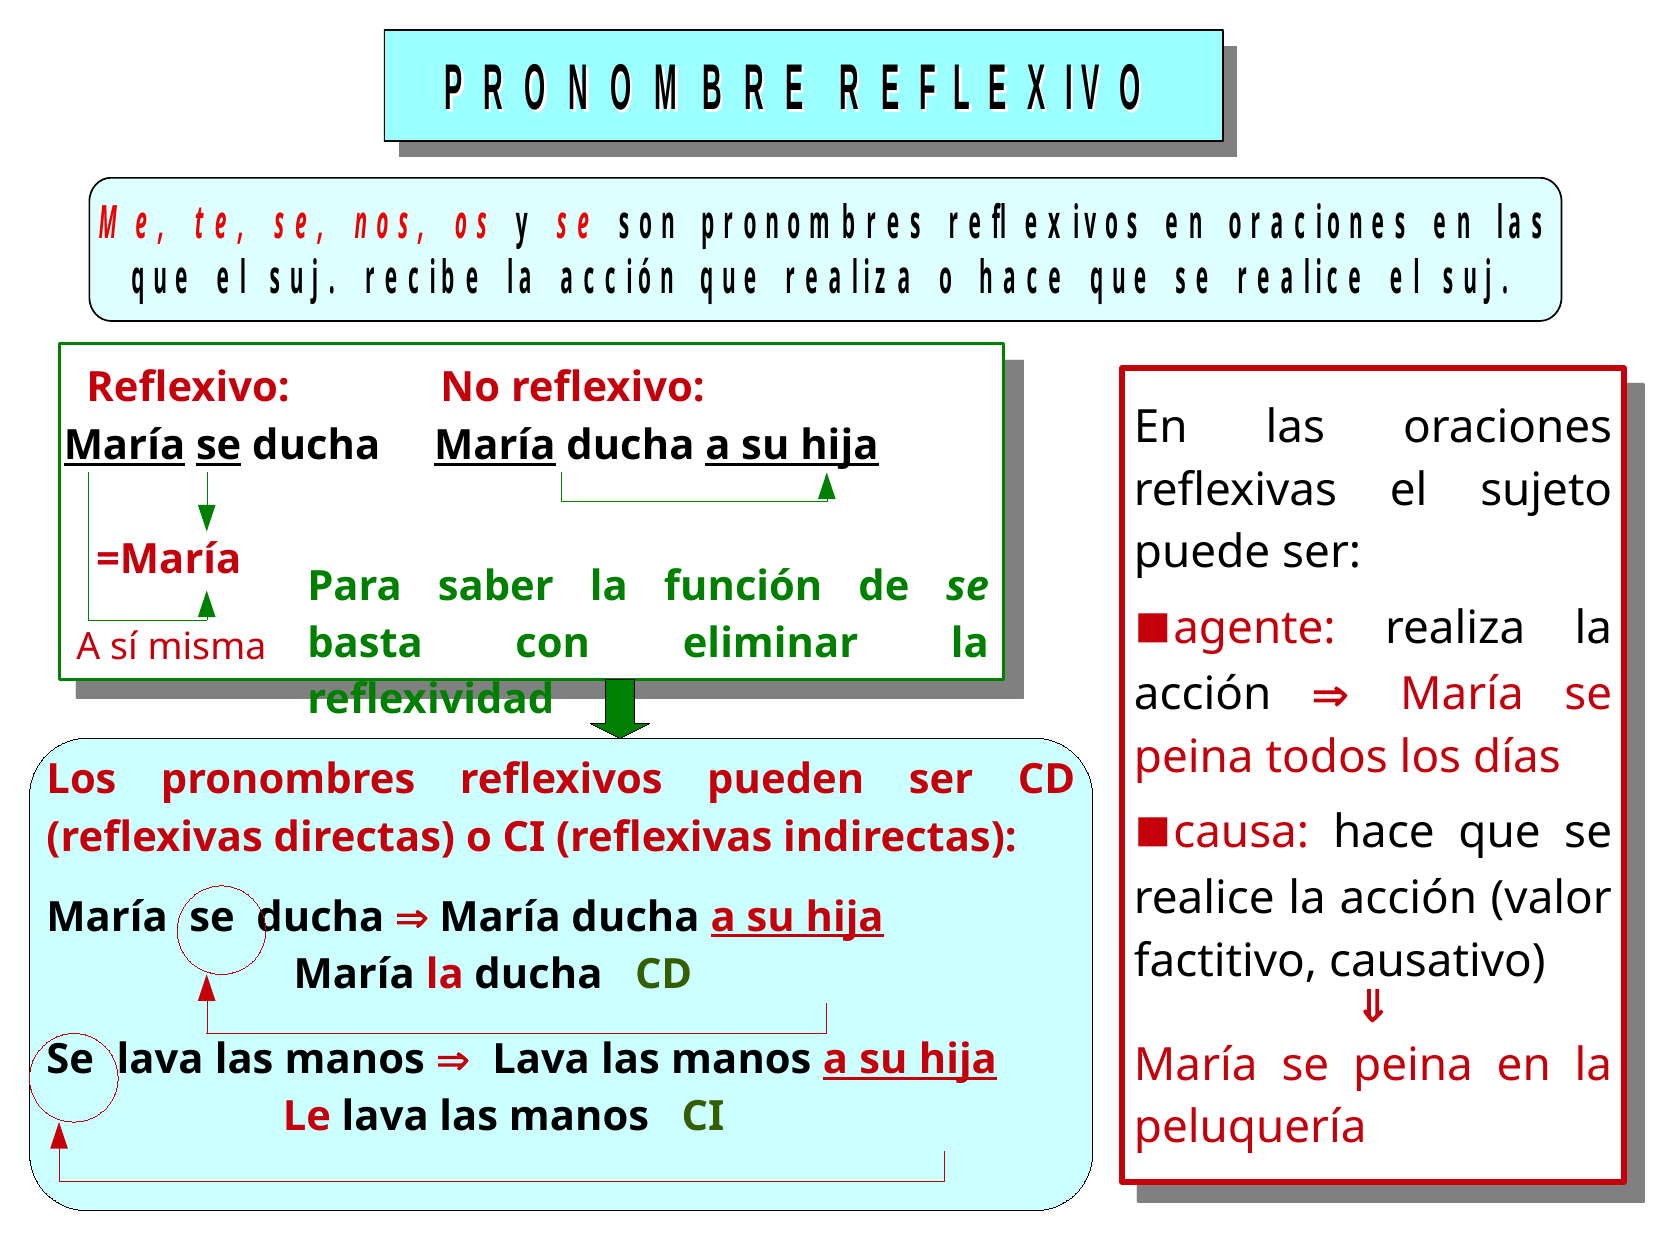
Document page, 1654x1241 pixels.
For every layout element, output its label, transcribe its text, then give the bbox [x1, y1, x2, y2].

picture [88, 177, 1565, 325]
text_box En las oraciones reflexivas el sujeto puede ser: ▪agente: realiza la acción  María se peina todos los días ▪causa: hace que se realice la acción (valor factitivo, causativo)  María se peina en la peluquería [1122, 368, 1625, 1182]
text_box Reflexivo: No reflexivo: María se ducha María ducha a su hija =María [59, 343, 1004, 680]
text_box [590, 679, 650, 739]
text_box A sí misma [61, 611, 277, 680]
text_box Los pronombres reflexivos pueden ser CD (reflexivas directas) o CI (reflexivas indirectas): María se ducha  María ducha a su hija María la ducha CD Se lava las manos  Lava las manos a su hija Le lava las manos CI [29, 738, 1093, 1211]
text_box Para saber la función de se basta con eliminar la reflexividad [292, 547, 1004, 680]
picture [383, 29, 1241, 161]
